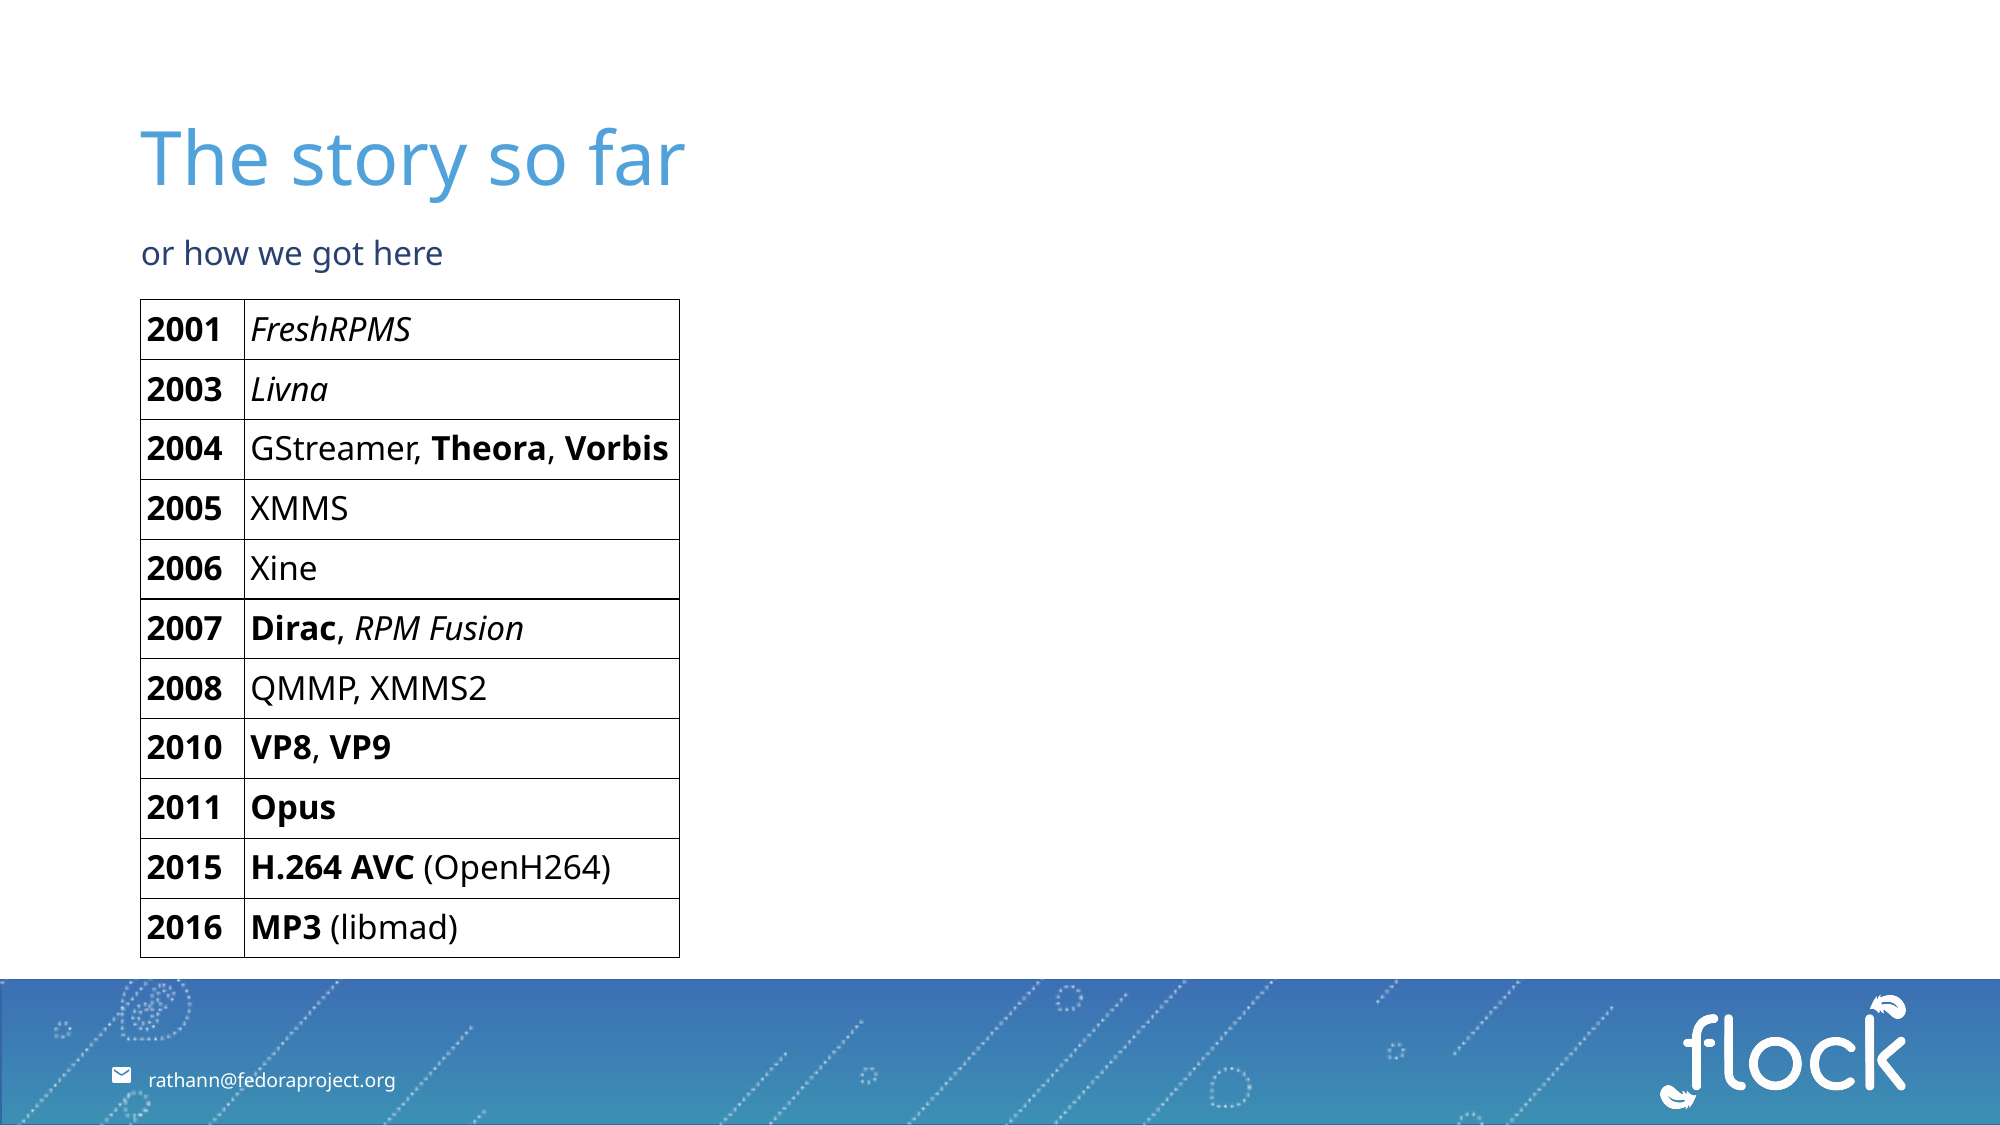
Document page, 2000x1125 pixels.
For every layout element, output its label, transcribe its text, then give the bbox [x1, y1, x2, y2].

table_cell VP8, VP9 [245, 719, 679, 778]
table_cell 2007 [141, 600, 244, 658]
table_cell Dirac, RPM Fusion [245, 600, 679, 658]
table_cell XMMS [245, 480, 679, 539]
table_cell 2006 [141, 540, 244, 598]
table_cell 2008 [141, 659, 244, 718]
table_cell 2015 [141, 839, 244, 898]
table_cell Xine [245, 540, 679, 598]
text_box or how we got here [140, 218, 1619, 277]
table_cell 2011 [141, 779, 244, 838]
picture [0, 585, 1906, 1125]
table_cell 2016 [141, 899, 244, 957]
table_cell 2003 [141, 360, 244, 419]
table_cell Opus [245, 779, 679, 838]
table_cell 2010 [141, 719, 244, 778]
list rathann@fedoraproject.org [148, 1066, 454, 1093]
table_header 2001 [141, 300, 244, 359]
table_cell H.264 AVC (OpenH264) [245, 839, 679, 898]
table_cell 2004 [141, 420, 244, 479]
table_cell 2005 [141, 480, 244, 539]
title The story so far [140, 93, 1915, 219]
table_cell Livna [245, 360, 679, 419]
table_cell GStreamer, Theora, Vorbis [245, 420, 679, 479]
table_cell MP3 (libmad) [245, 899, 679, 957]
table_header FreshRPMS [245, 300, 679, 359]
table_cell QMMP, XMMS2 [245, 659, 679, 718]
